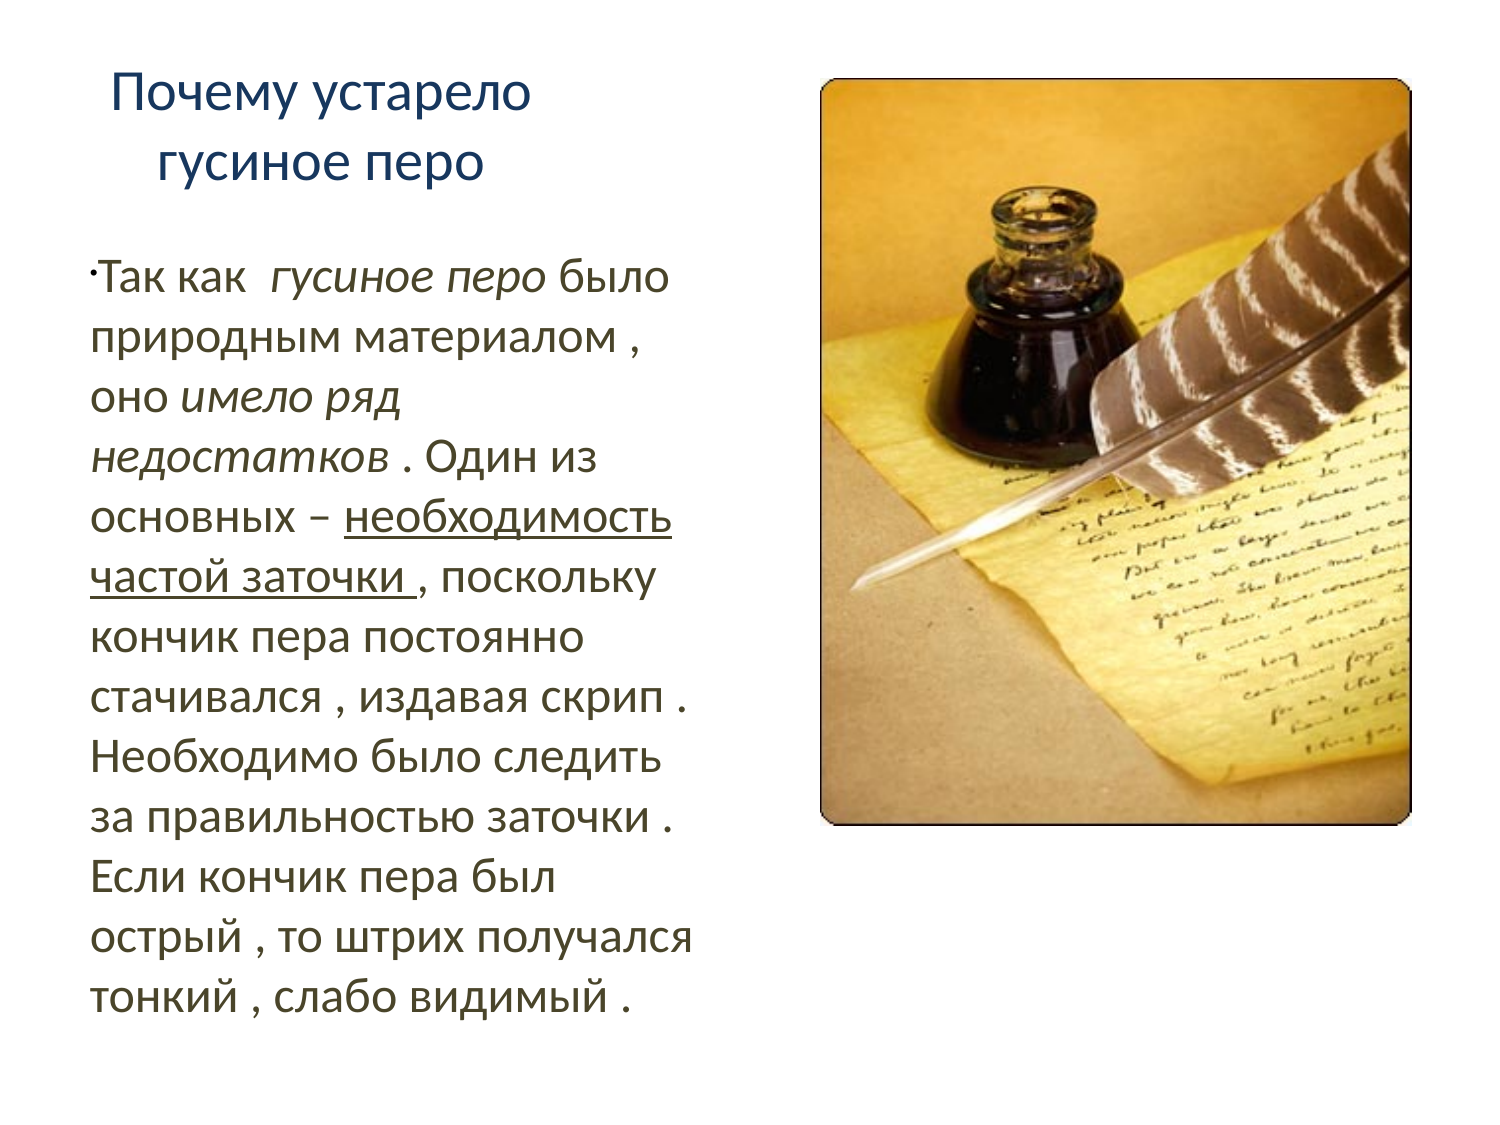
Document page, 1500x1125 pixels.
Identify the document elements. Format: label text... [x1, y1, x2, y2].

title Почему устарело гусиное перо [75, 44, 569, 235]
list Так как гусиное перо было природным материалом , оно имело ряд недостатков . Один из основных – необходимость частой заточки , поскольку кончик пера постоянно стачивался , издавая скрип . Необходимо было следить за правильностью заточки . Если кончик пера был острый , то штрих получался тонкий , слабо видимый . [75, 235, 727, 1071]
picture [820, 78, 1412, 826]
